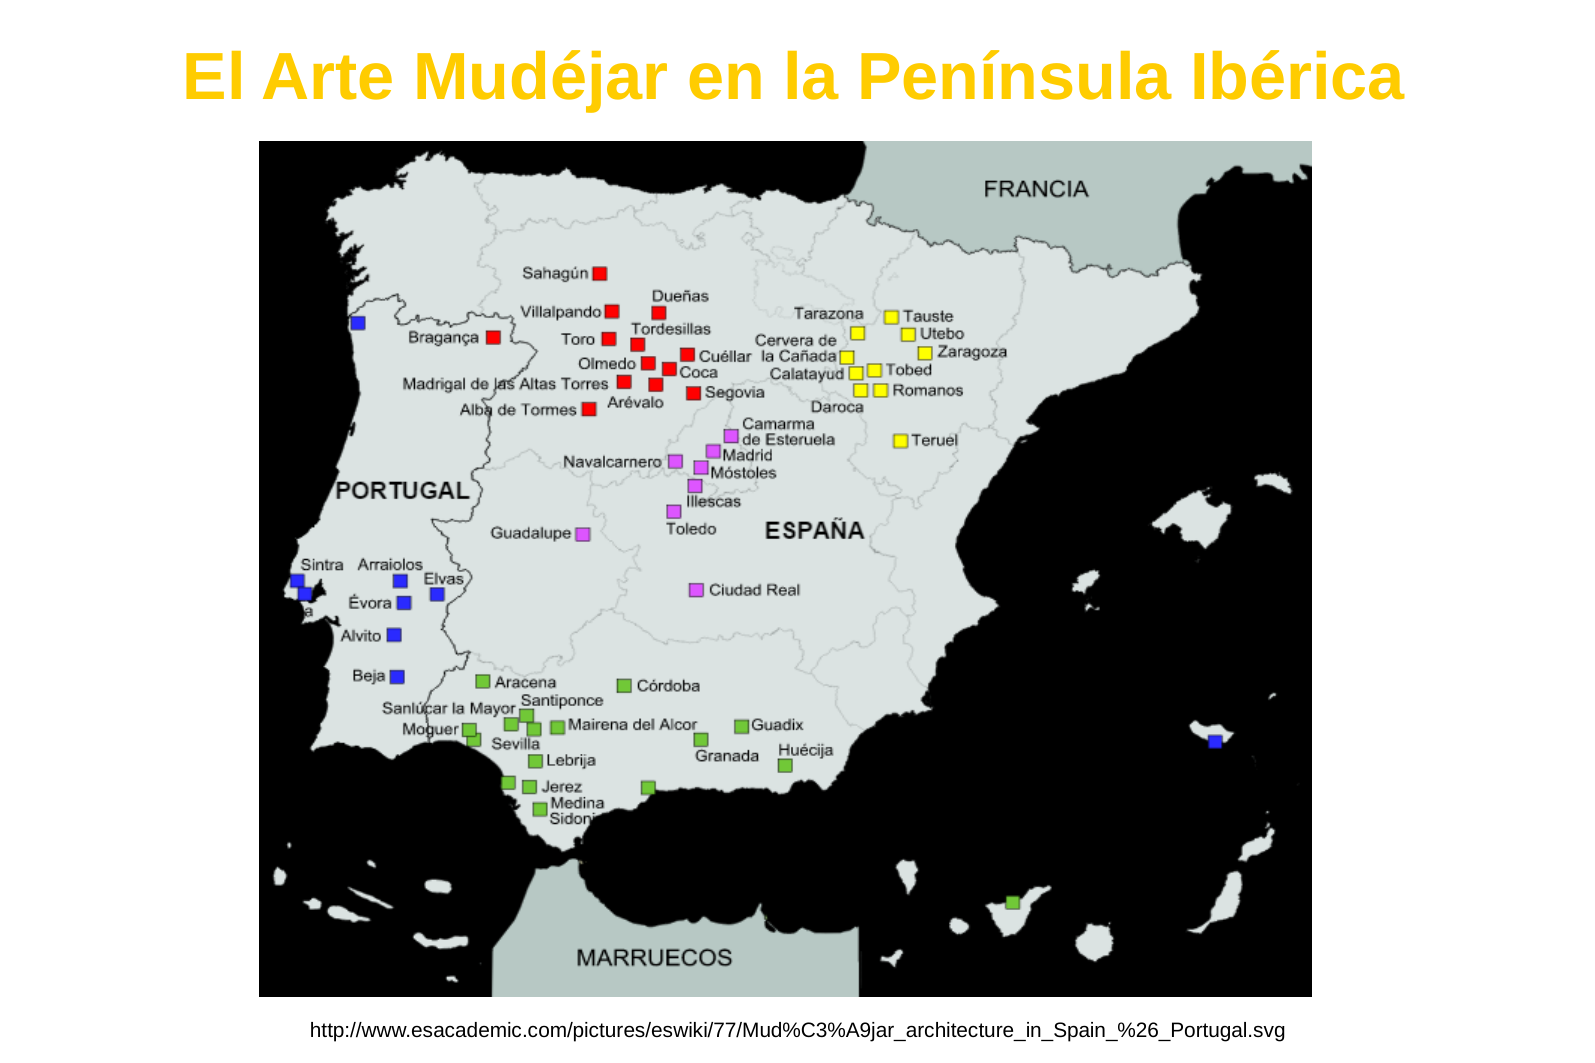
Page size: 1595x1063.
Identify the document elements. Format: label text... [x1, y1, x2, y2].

picture [259, 141, 1312, 997]
text_box http://www.esacademic.com/pictures/eswiki/77/Mud%C3%A9jar_architecture_in_Spain_%26_Portugal.svg [295, 1011, 1595, 1063]
title El Arte Mudéjar en la Península Ibérica [76, 0, 1512, 166]
